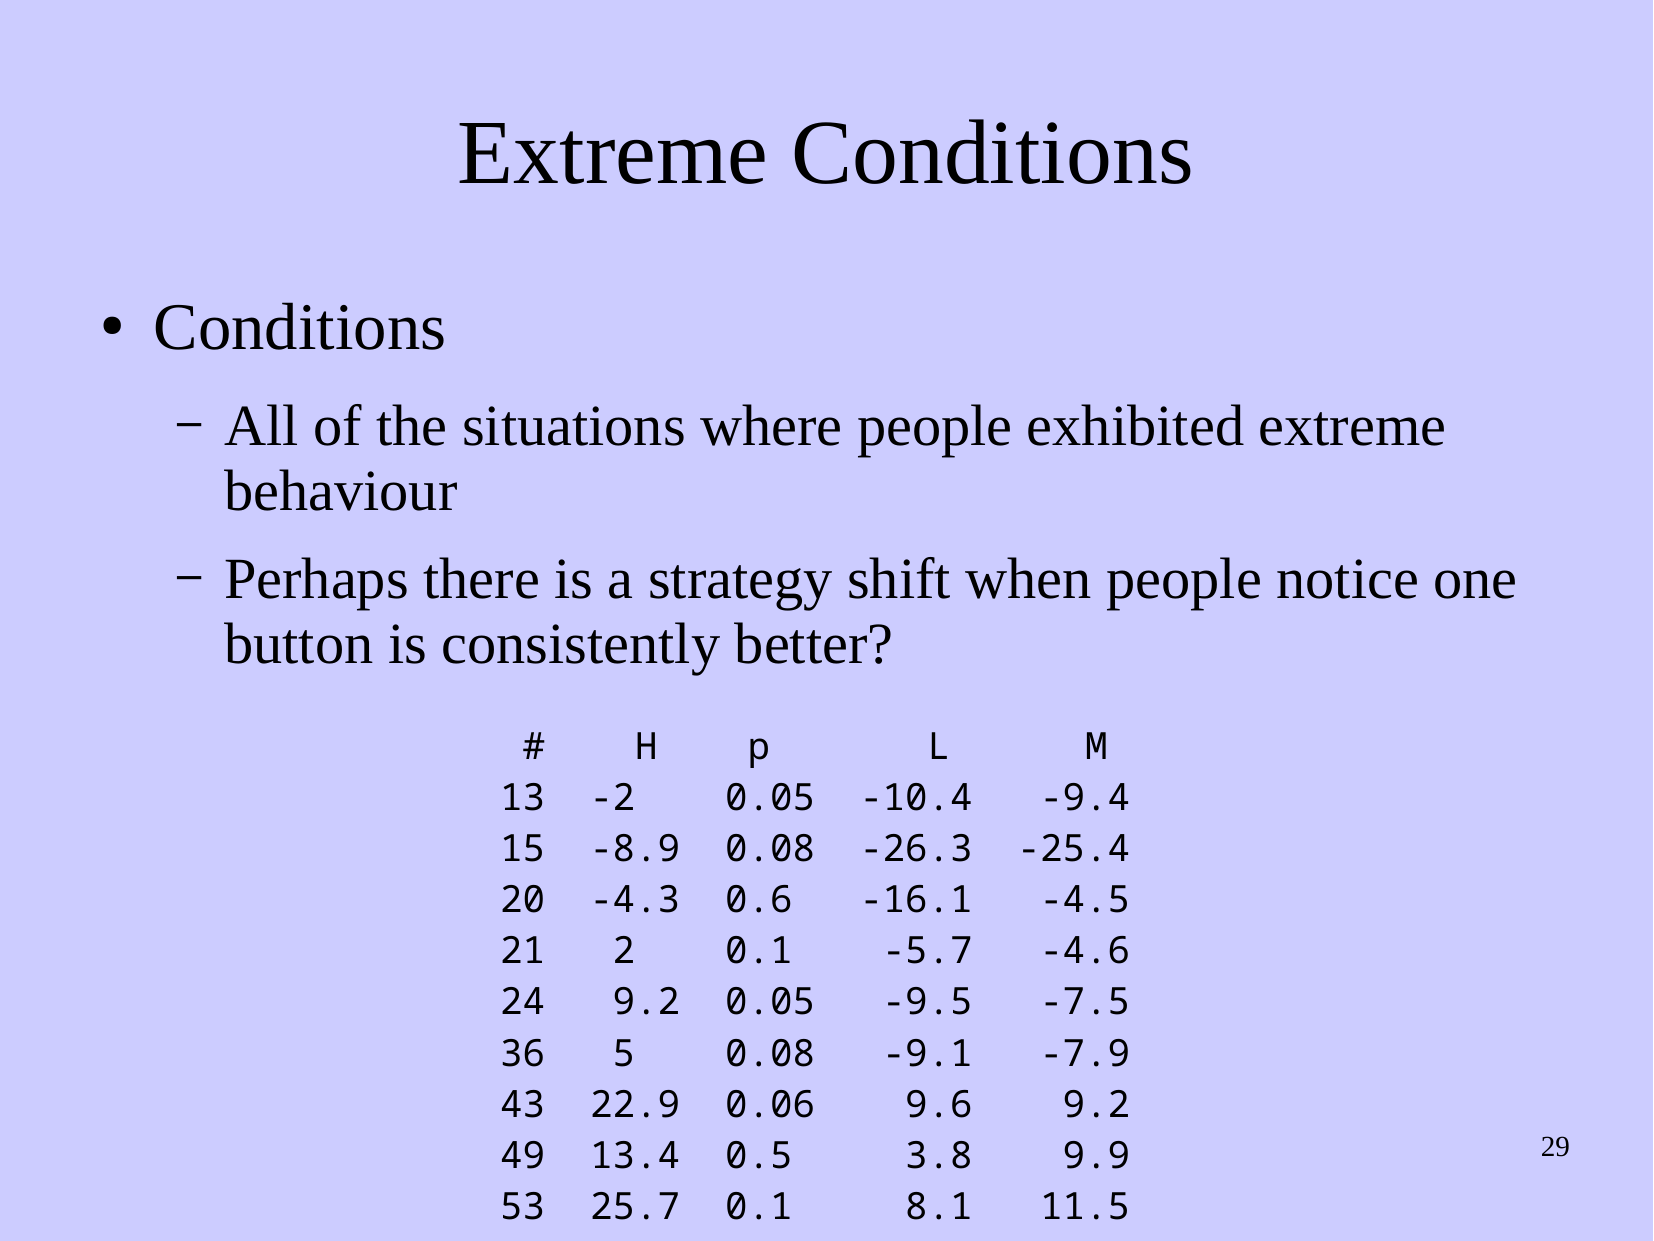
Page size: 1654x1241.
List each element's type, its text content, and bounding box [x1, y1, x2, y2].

text_box # H p L M 13 -2 0.05 -10.4 -9.4 15 -8.9 0.08 -26.3 -25.4 20 -4.3 0.6 -16.1 -4.5 21 2 0.1 -5.7 -4.6 24 9.2 0.05 -9.5 -7.5 36 5 0.08 -9.1 -7.9 43 22.9 0.06 9.6 9.2 49 13.4 0.5 3.8 9.9 53 25.7 0.1 8.1 11.5 [485, 712, 1280, 1163]
title Extreme Conditions [82, 49, 1571, 257]
list Conditions All of the situations where people exhibited extreme behaviour Perhaps there is a strategy shift when people notice one button is consistently better? [82, 290, 1571, 1095]
